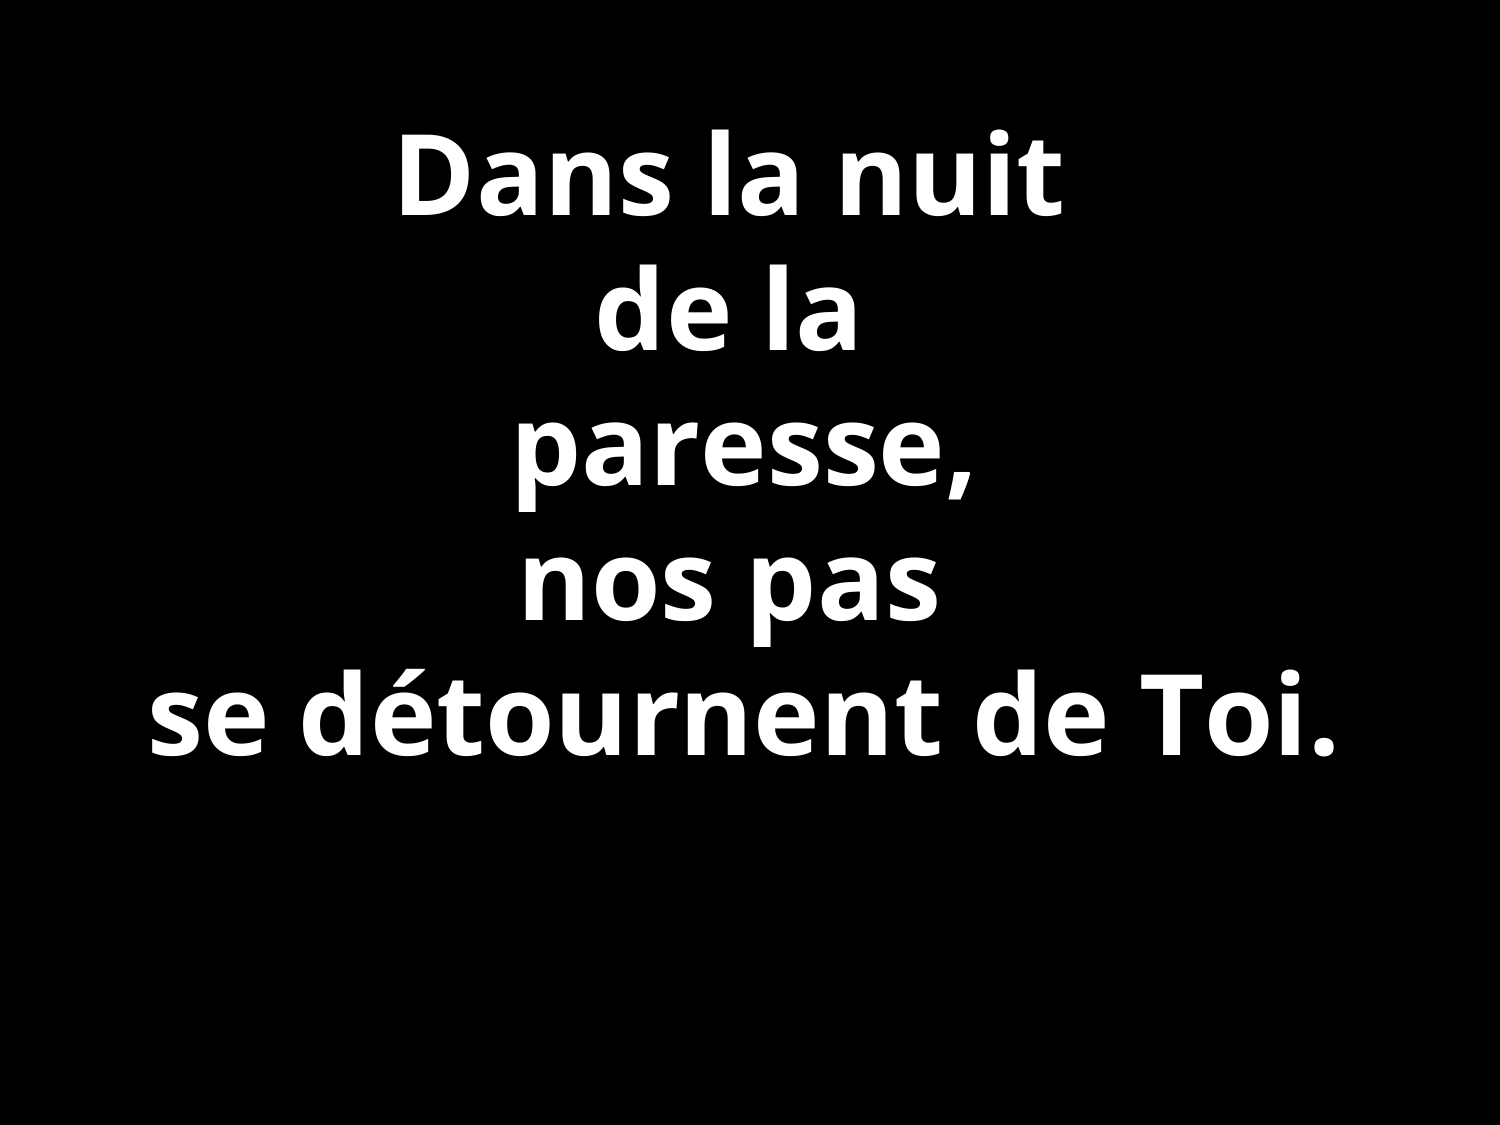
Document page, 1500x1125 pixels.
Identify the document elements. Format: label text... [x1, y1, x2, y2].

text_box Dans la nuit de la paresse, nos pas se détournent de Toi. [29, 66, 1459, 591]
